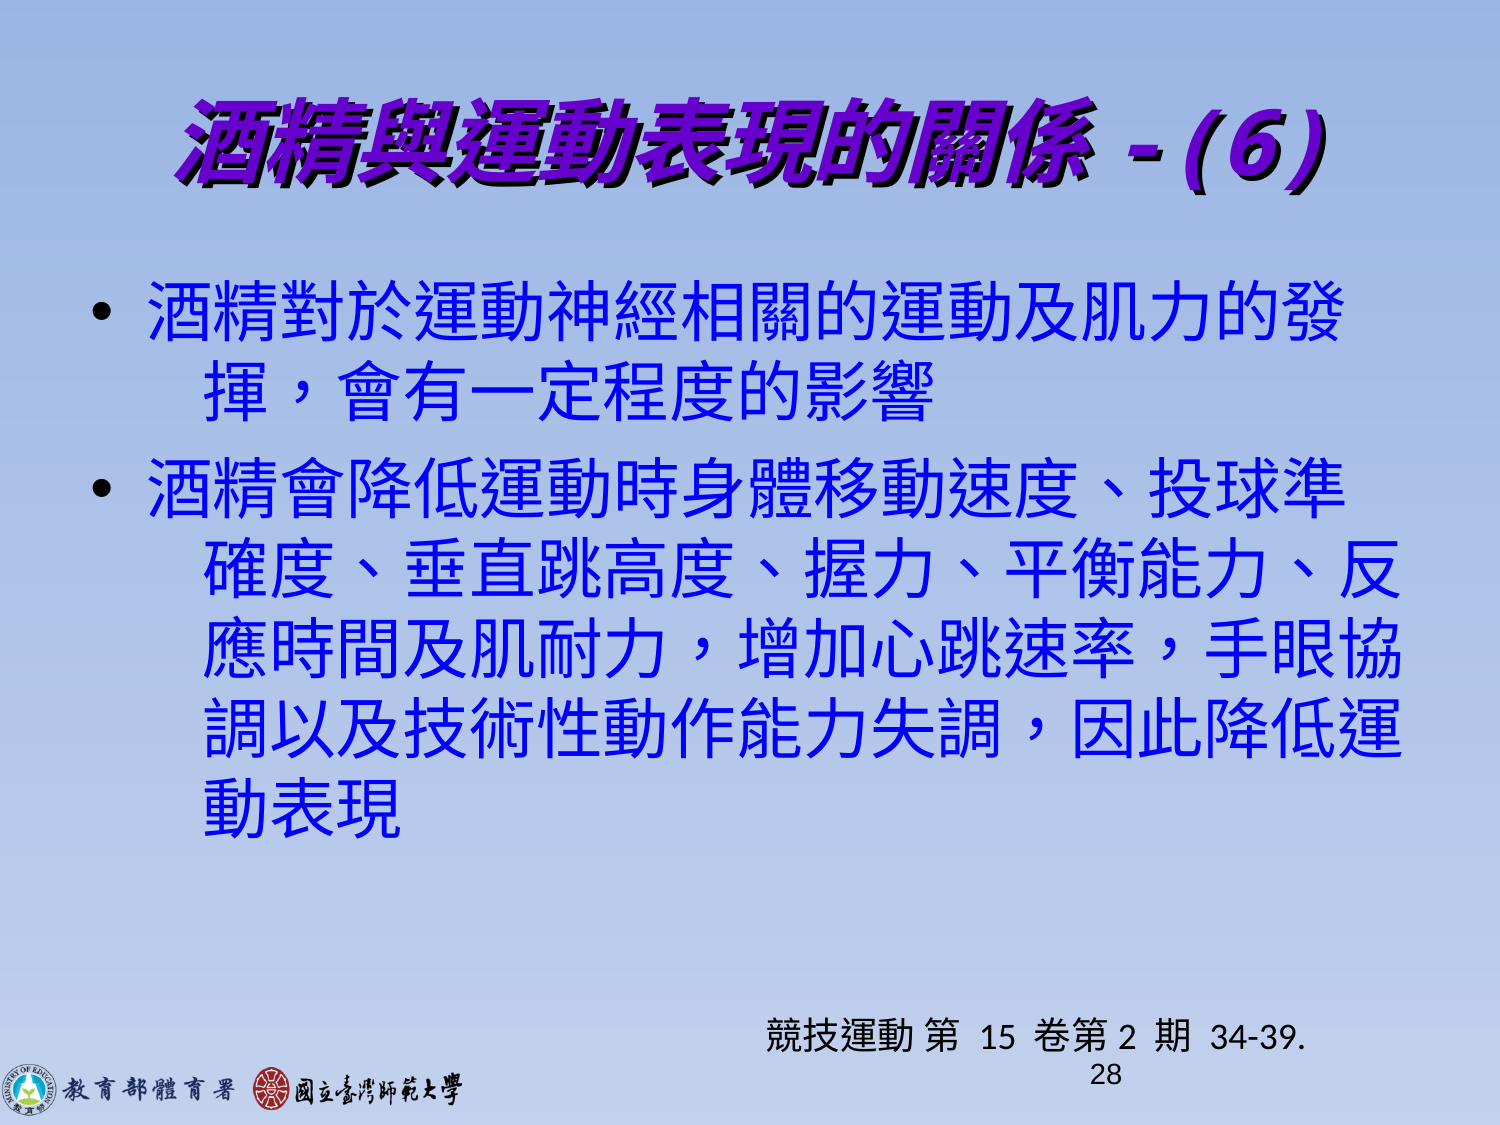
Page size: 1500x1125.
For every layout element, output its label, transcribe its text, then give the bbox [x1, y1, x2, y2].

text_box 競技運動 第 15 卷第2 期 34-39. [750, 1005, 1322, 1065]
text_box 28 [1074, 1042, 1426, 1103]
title 酒精與運動表現的關係-(6) [75, 45, 1426, 233]
list 酒精對於運動神經相關的運動及肌力的發揮，會有一定程度的影響 酒精會降低運動時身體移動速度、投球準確度、垂直跳高度、握力、平衡能力、反應時間及肌耐力，增加心跳速率，手眼協調以及技術性動作能力失調，因此降低運動表現 [75, 262, 1426, 1005]
